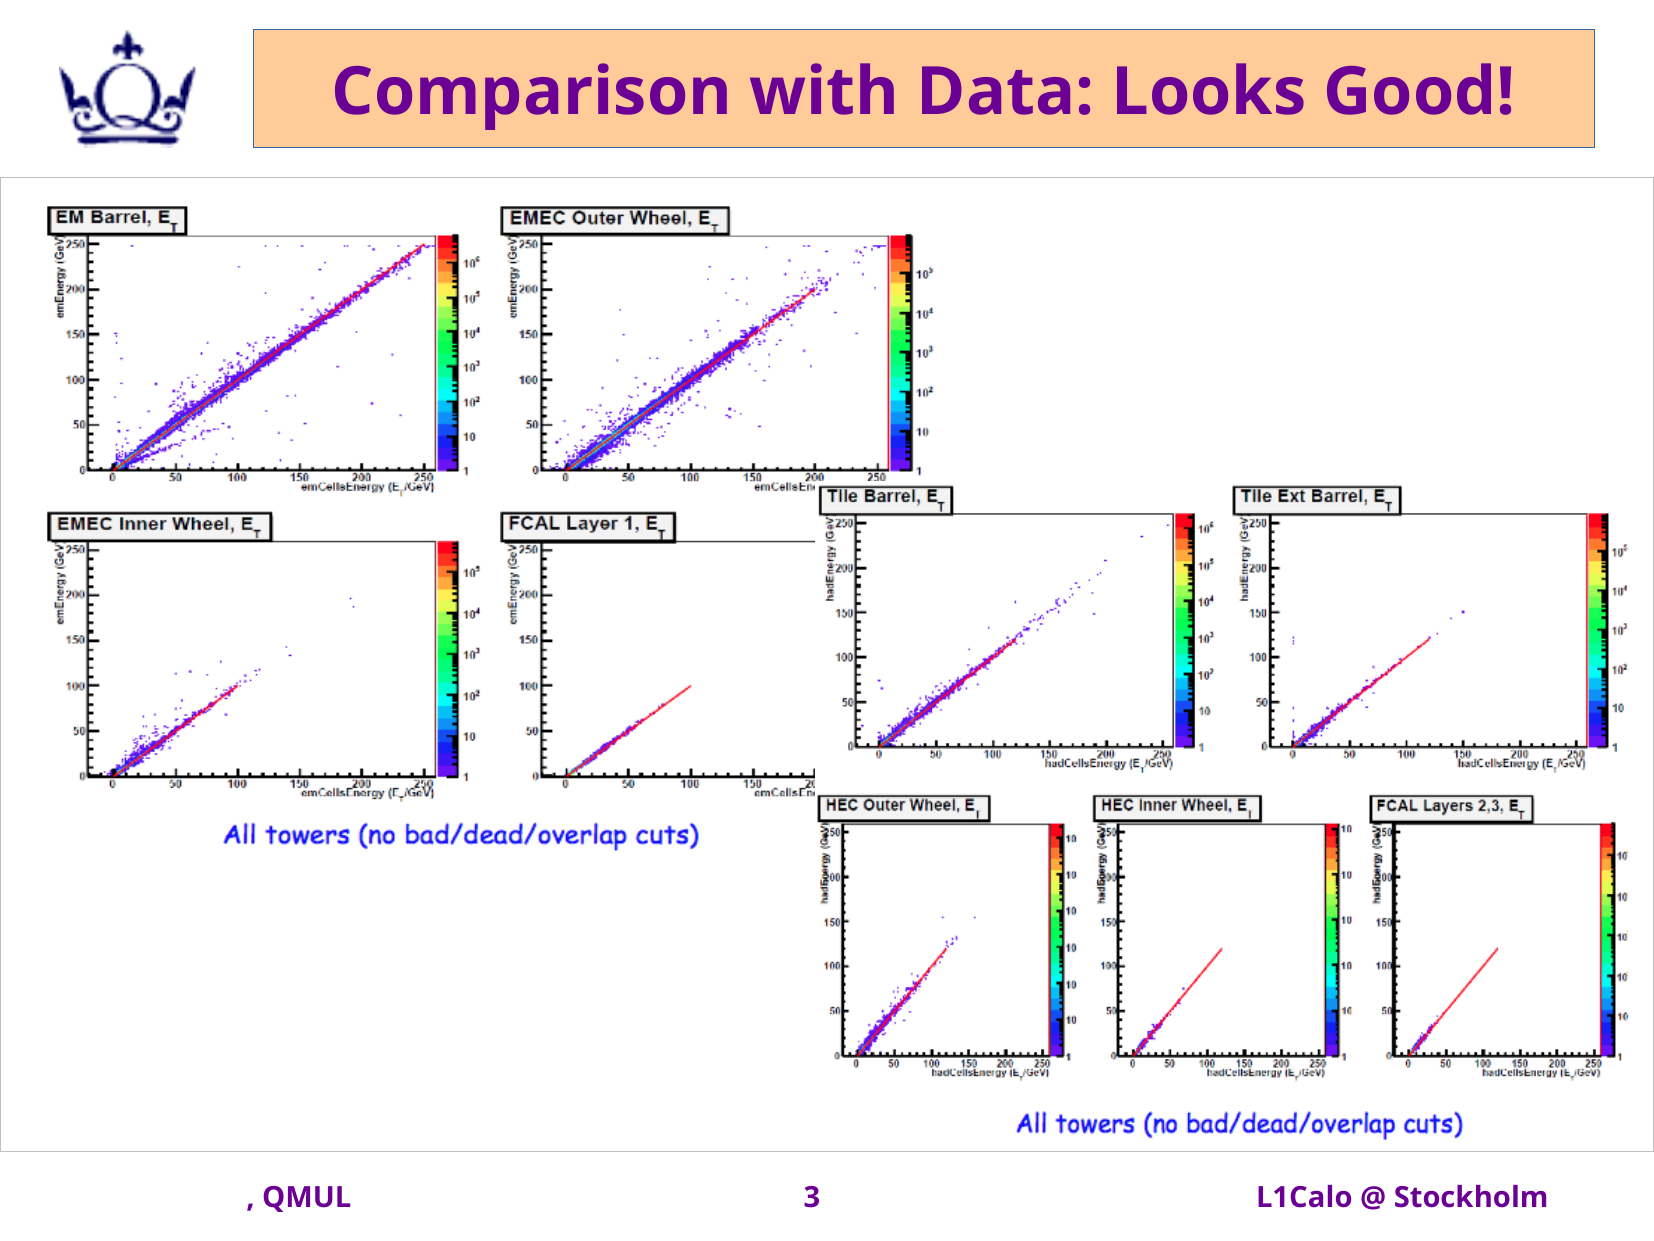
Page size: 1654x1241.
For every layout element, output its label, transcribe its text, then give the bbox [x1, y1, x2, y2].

picture [59, 29, 200, 148]
picture [43, 201, 1631, 1144]
title Comparison with Data: Looks Good! [253, 29, 1595, 148]
